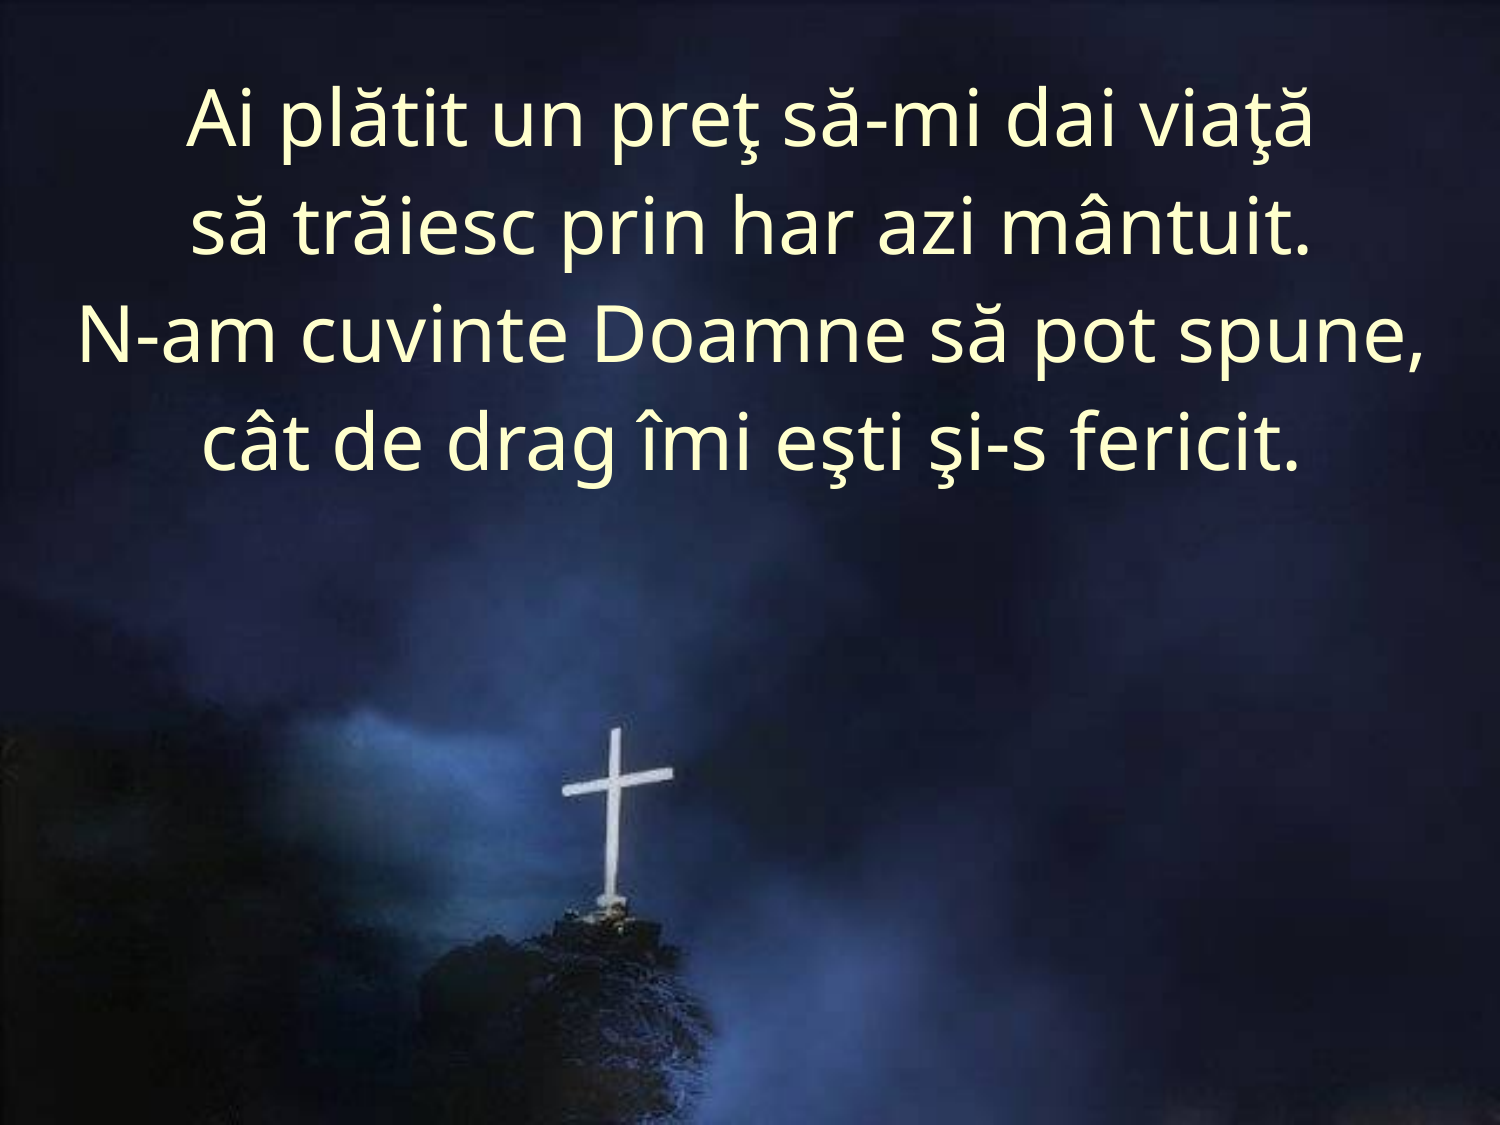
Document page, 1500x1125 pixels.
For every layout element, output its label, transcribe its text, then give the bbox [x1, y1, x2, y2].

text_box Ai plătit un preţ să-mi dai viaţă să trăiesc prin har azi mântuit. N-am cuvinte Doamne să pot spune, cât de drag îmi eşti şi-s fericit. [41, 54, 1463, 870]
picture [0, 0, 1500, 1125]
